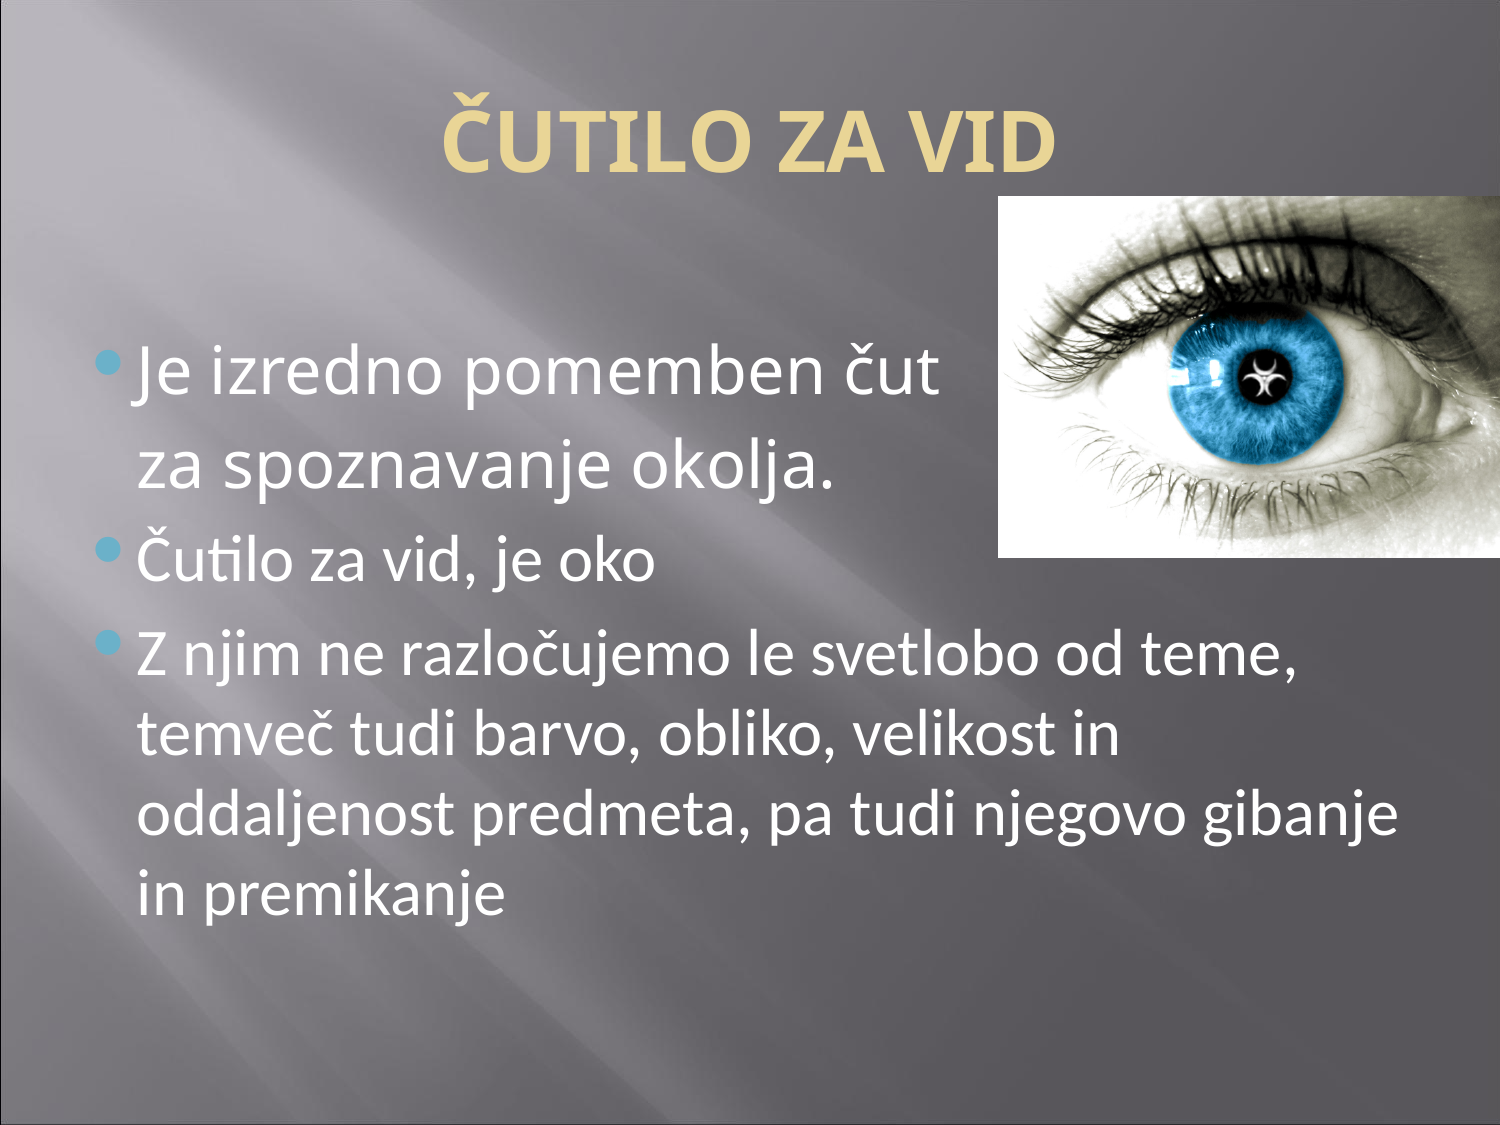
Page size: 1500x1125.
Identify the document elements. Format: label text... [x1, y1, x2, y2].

picture [0, 0, 1500, 1125]
list Je izredno pomemben čut za spoznavanje okolja. Čutilo za vid, je oko Z njim ne razločujemo le svetlobo od teme, temveč tudi barvo, obliko, velikost in oddaljenost predmeta, pa tudi njegovo gibanje in premikanje [76, 320, 1427, 1041]
title ČUTILO ZA VID [75, 45, 1425, 233]
